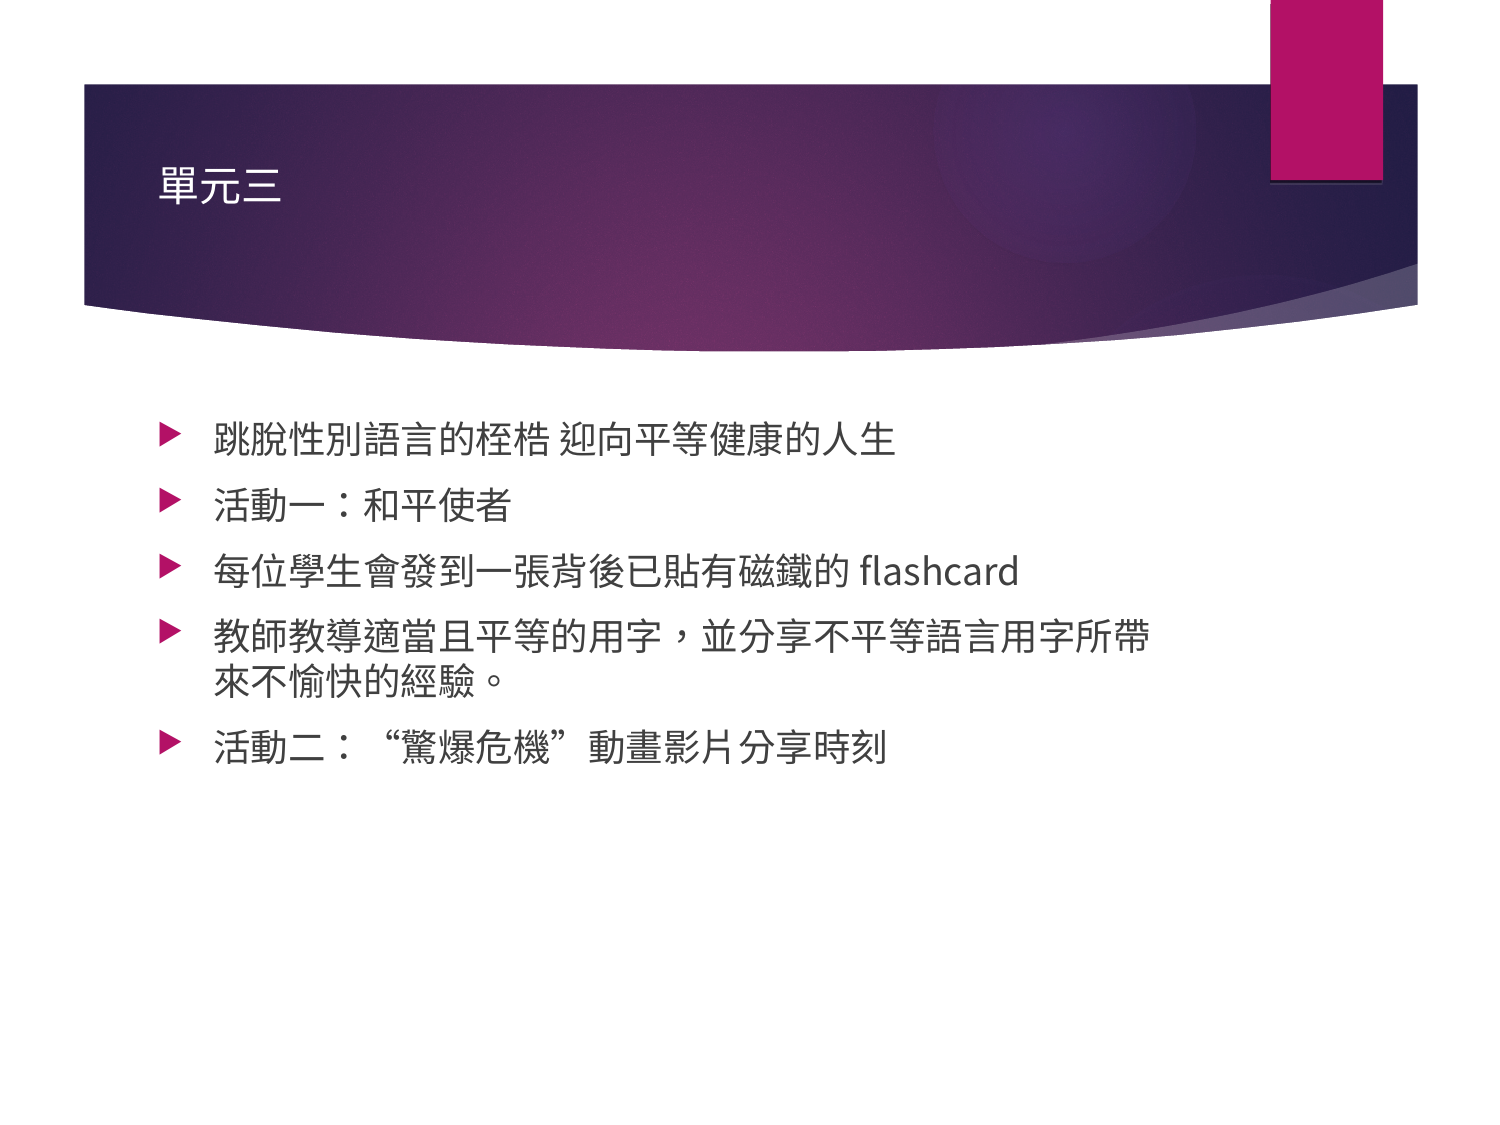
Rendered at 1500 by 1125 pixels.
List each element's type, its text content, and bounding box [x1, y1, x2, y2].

list 跳脫性別語言的桎梏 迎向平等健康的人生 活動一：和平使者 每位學生會發到一張背後已貼有磁鐵的flashcard 教師教導適當且平等的用字，並分享不平等語言用字所帶來不愉快的經驗。 活動二：“驚爆危機”動畫影片分享時刻 [141, 408, 1183, 988]
title 單元三 [142, 152, 1183, 269]
picture [85, 85, 1417, 351]
